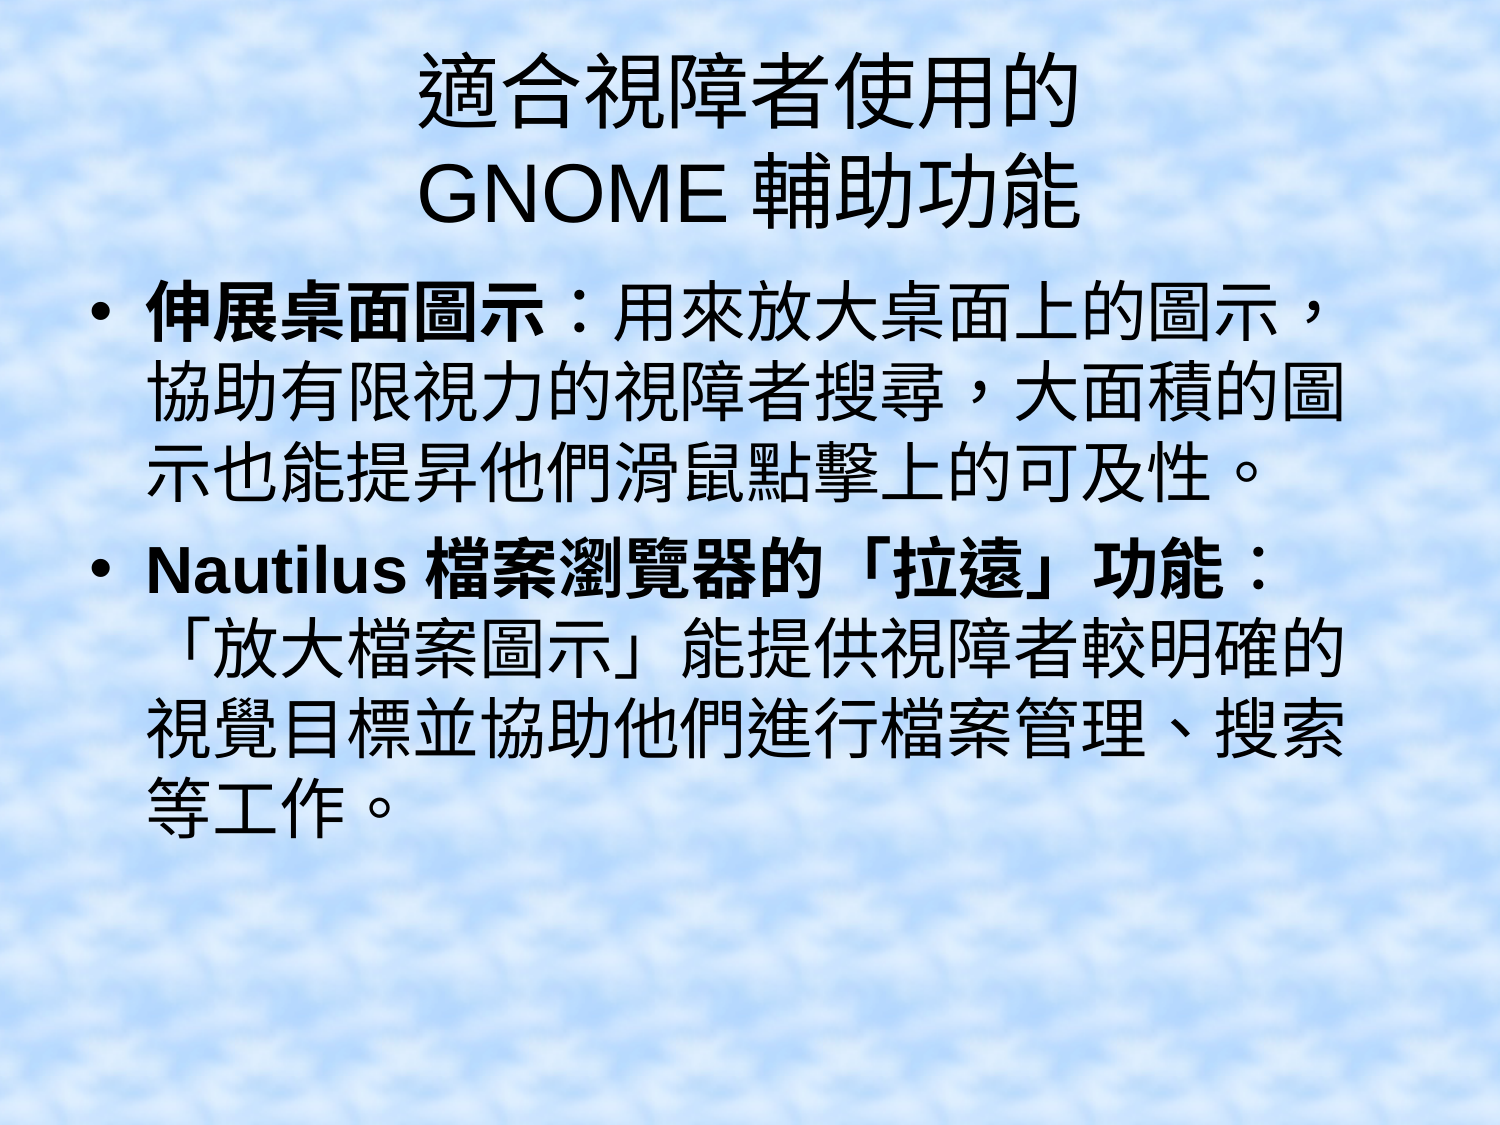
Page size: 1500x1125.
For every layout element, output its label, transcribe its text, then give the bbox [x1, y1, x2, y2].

list 伸展桌面圖示：用來放大桌面上的圖示，協助有限視力的視障者搜尋，大面積的圖示也能提昇他們滑鼠點擊上的可及性。 Nautilus檔案瀏覽器的「拉遠」功能：「放大檔案圖示」能提供視障者較明確的視覺目標並協助他們進行檔案管理、搜索等工作。 [75, 262, 1426, 1021]
picture [0, 0, 1500, 1125]
title 適合視障者使用的 GNOME輔助功能 [75, 13, 1425, 262]
